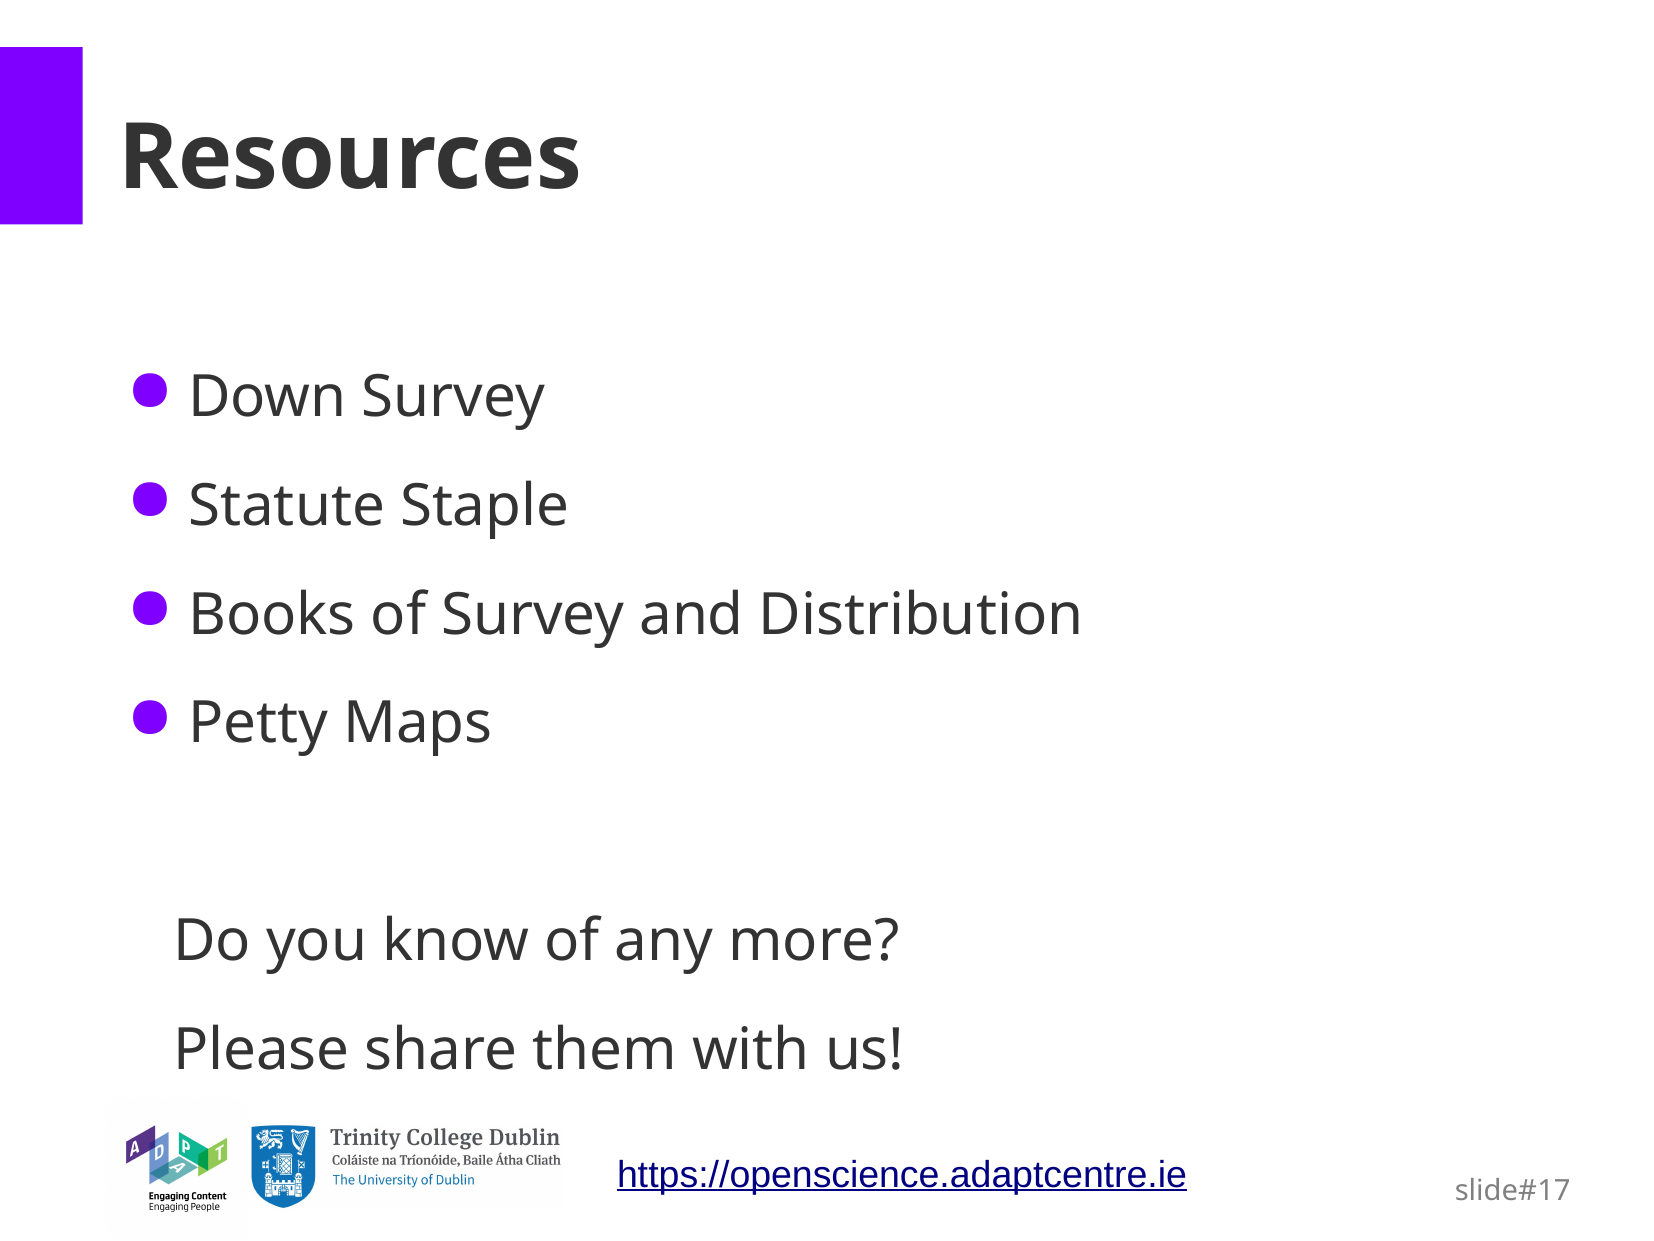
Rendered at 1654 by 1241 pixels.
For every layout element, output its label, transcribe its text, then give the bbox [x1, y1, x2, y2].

picture [248, 1122, 564, 1211]
list Down Survey Statute Staple Books of Survey and Distribution Petty Maps Do you know of any more? Please share them with us! [118, 354, 1536, 1074]
picture [106, 1098, 247, 1239]
title Resources [118, 49, 1571, 257]
